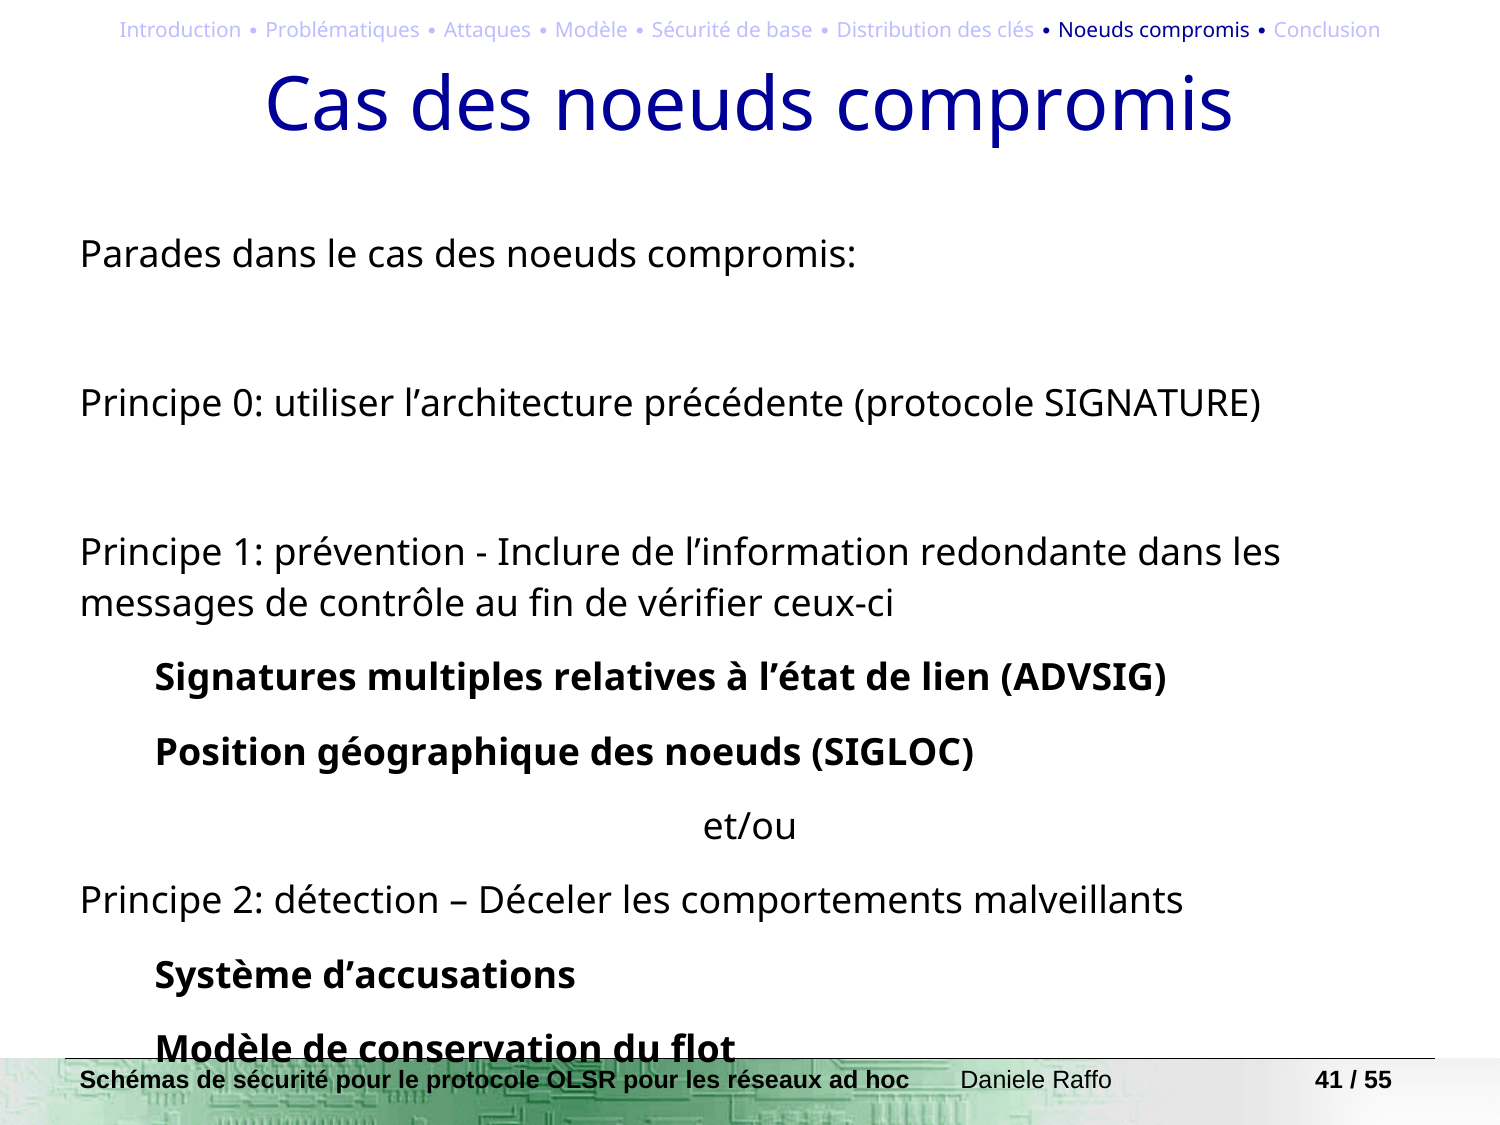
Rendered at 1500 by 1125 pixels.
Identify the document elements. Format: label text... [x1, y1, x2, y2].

text_box Parades dans le cas des noeuds compromis: Principe 0: utiliser l’architecture précédente (protocole SIGNATURE) Principe 1: prévention - Inclure de l’information redondante dans les messages de contrôle au fin de vérifier ceux-ci Signatures multiples relatives à l’état de lien (ADVSIG) Position géographique des noeuds (SIGLOC) et/ou Principe 2: détection – Déceler les comportements malveillants Système d’accusations Modèle de conservation du flot [64, 219, 1436, 1058]
text_box Introduction ∙ Problématiques ∙ Attaques ∙ Modèle ∙ Sécurité de base ∙ Distribution des clés ∙ Noeuds compromis ∙ Conclusion [0, 7, 1500, 52]
picture [0, 1058, 1500, 1125]
text_box Cas des noeuds compromis [64, 52, 1436, 161]
text_box Schémas de sécurité pour le protocole OLSR pour les réseaux ad hoc Daniele Raffo [64, 1058, 1436, 1103]
